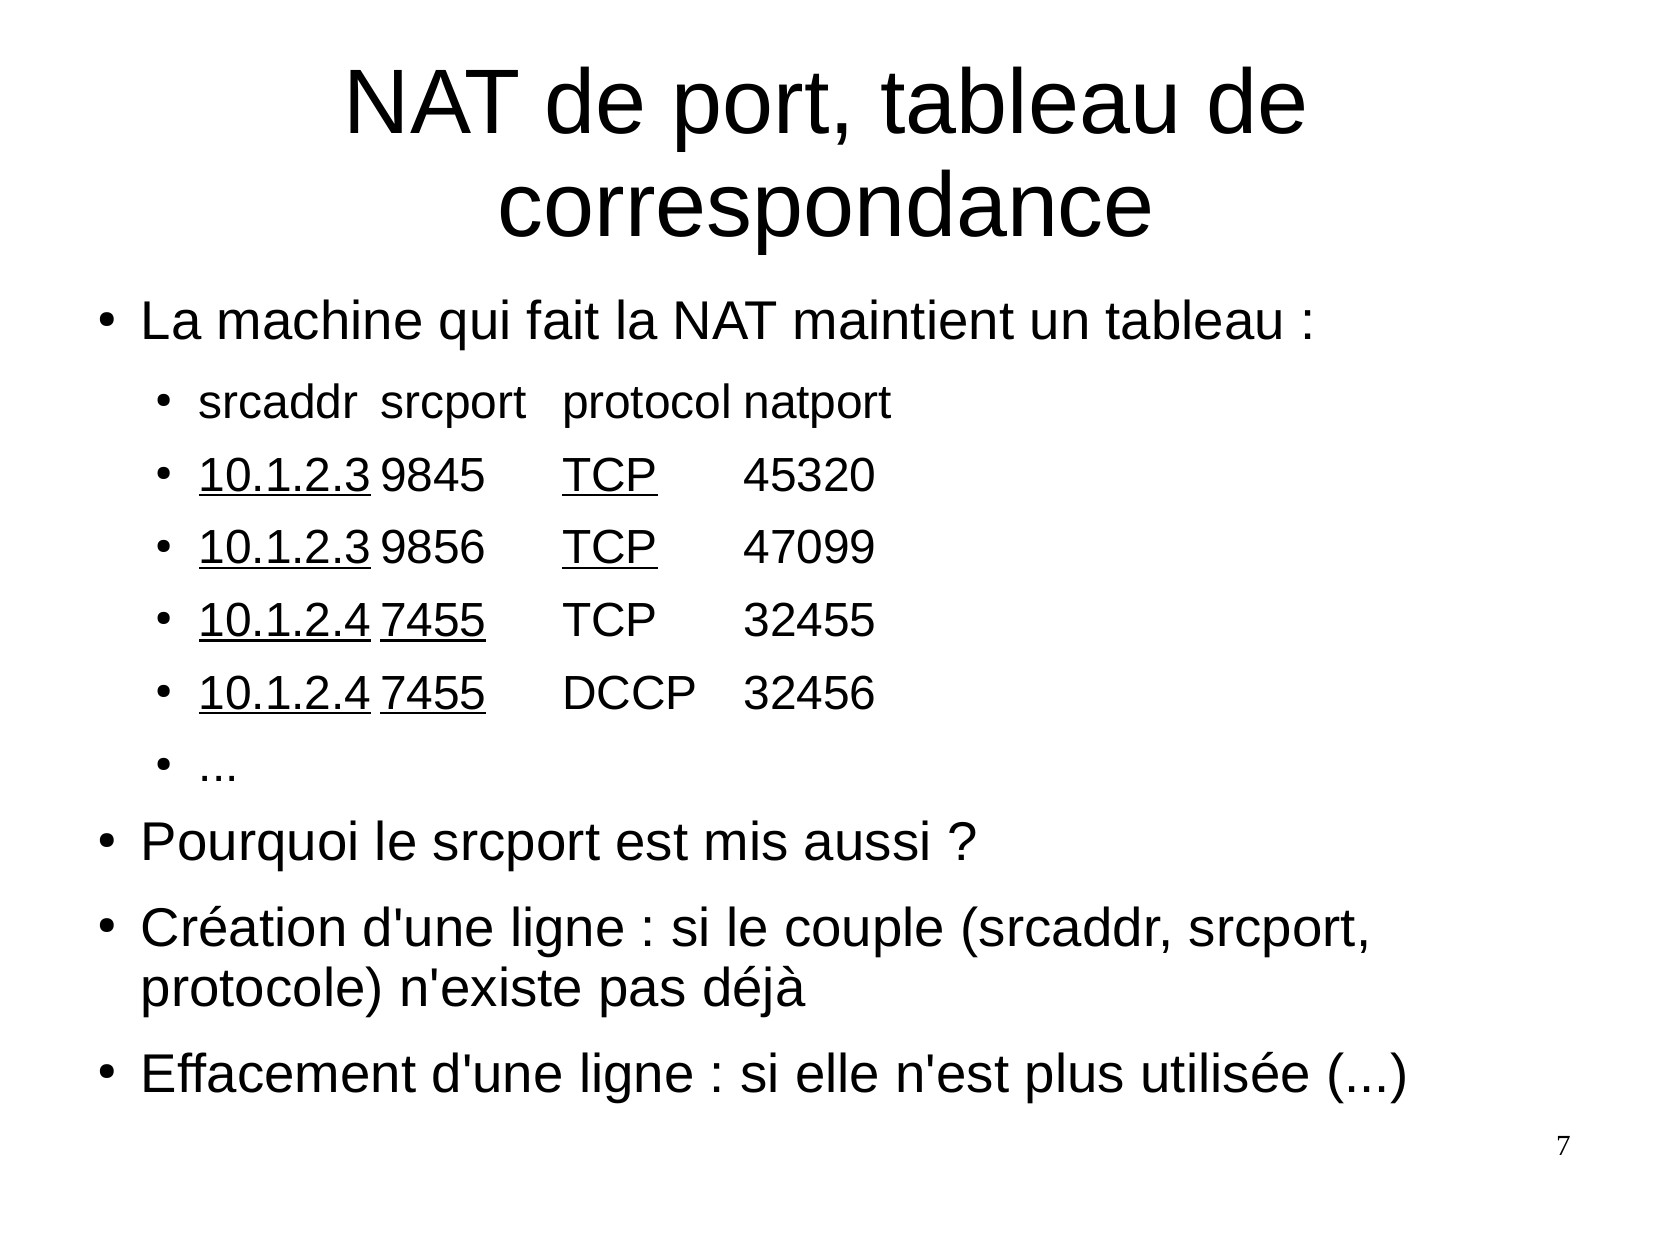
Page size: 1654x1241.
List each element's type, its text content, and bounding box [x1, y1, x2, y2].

title NAT de port, tableau de correspondance [82, 49, 1571, 257]
list La machine qui fait la NAT maintient un tableau : srcaddr srcport protocol natport 10.1.2.3 9845 TCP 45320 10.1.2.3 9856 TCP 47099 10.1.2.4 7455 TCP 32455 10.1.2.4 7455 DCCP 32456 ... Pourquoi le srcport est mis aussi ? Création d'une ligne : si le couple (srcaddr, srcport, protocole) n'existe pas déjà Effacement d'une ligne : si elle n'est plus utilisée (...) [82, 290, 1571, 1109]
